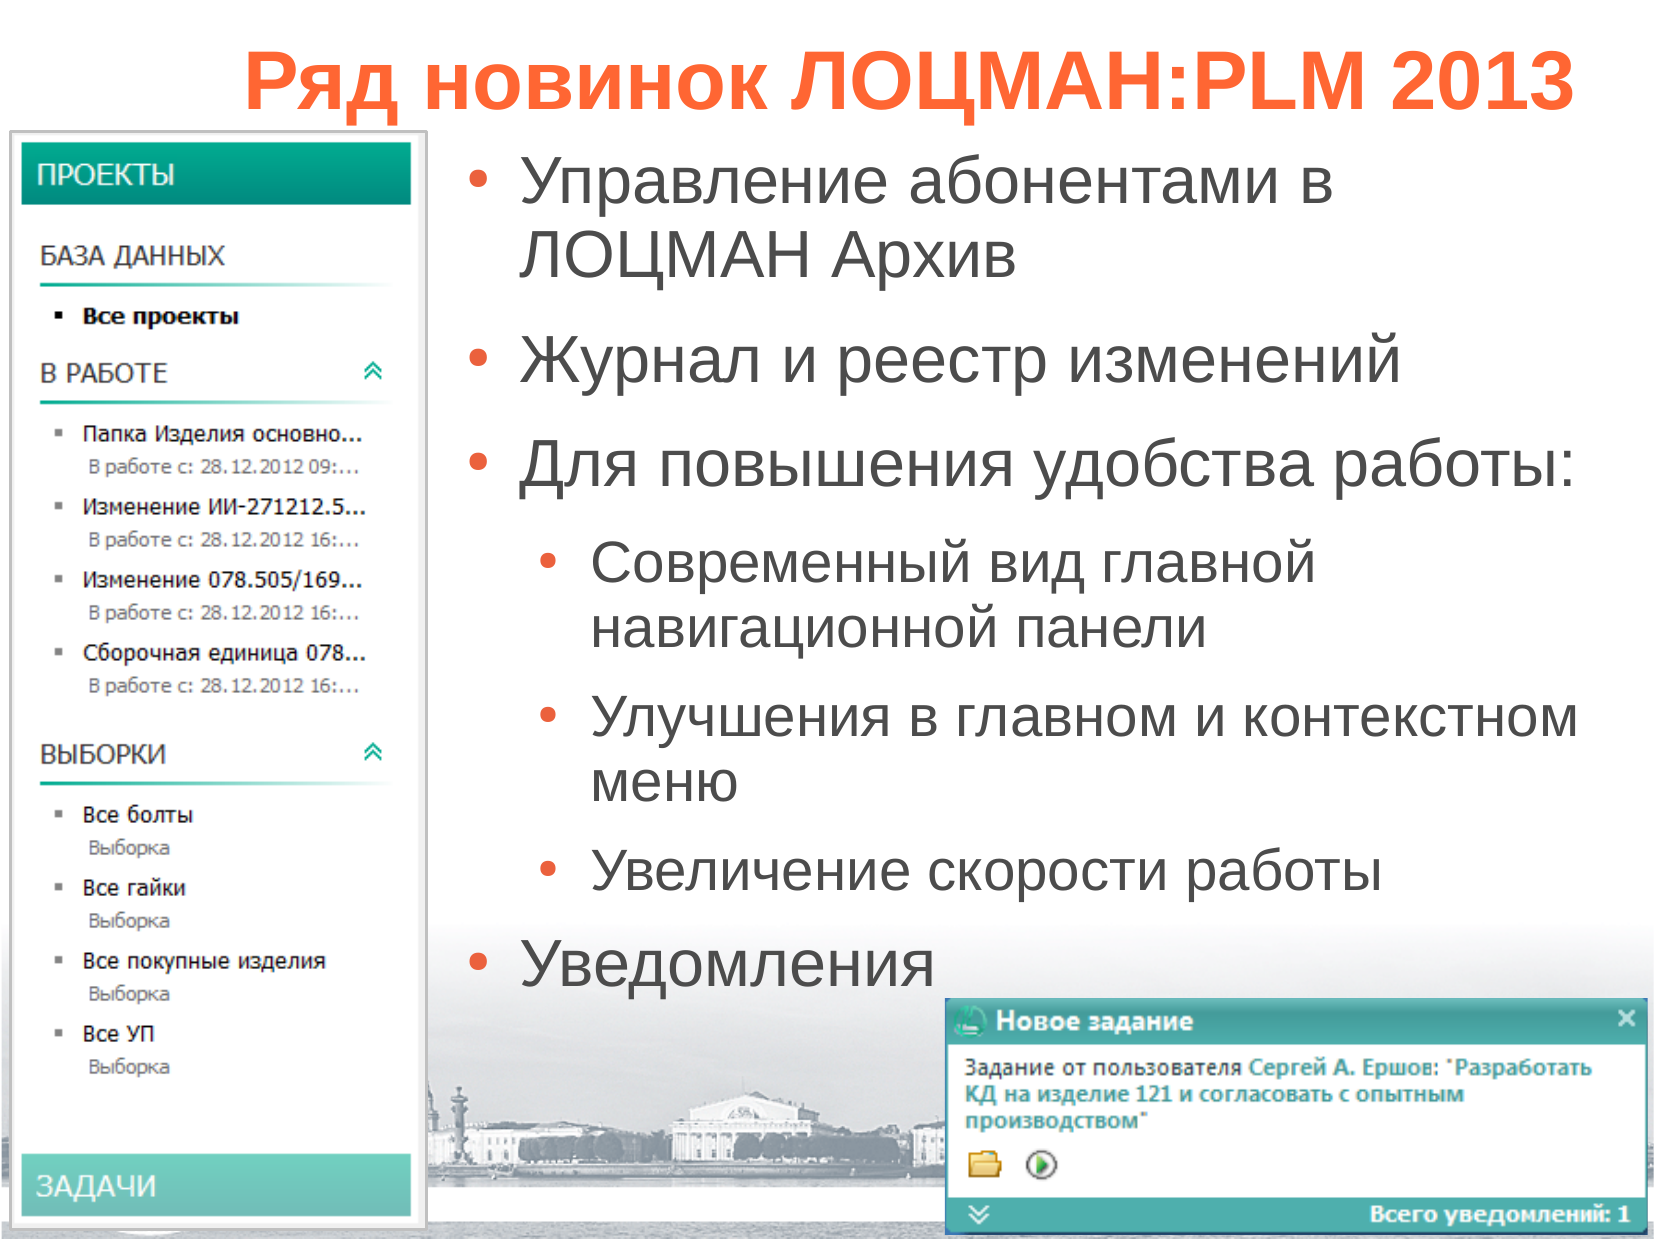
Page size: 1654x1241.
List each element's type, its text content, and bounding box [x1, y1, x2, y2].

title Ряд новинок ЛОЦМАН:PLM 2013 [88, 31, 1577, 130]
picture [1, 0, 1654, 1239]
list Управление абонентами в ЛОЦМАН Архив Журнал и реестр изменений Для повышения удобства работы: Современный вид главной навигационной панели Улучшения в главном и контекстном меню Увеличение скорости работы Уведомления [448, 142, 1636, 1152]
